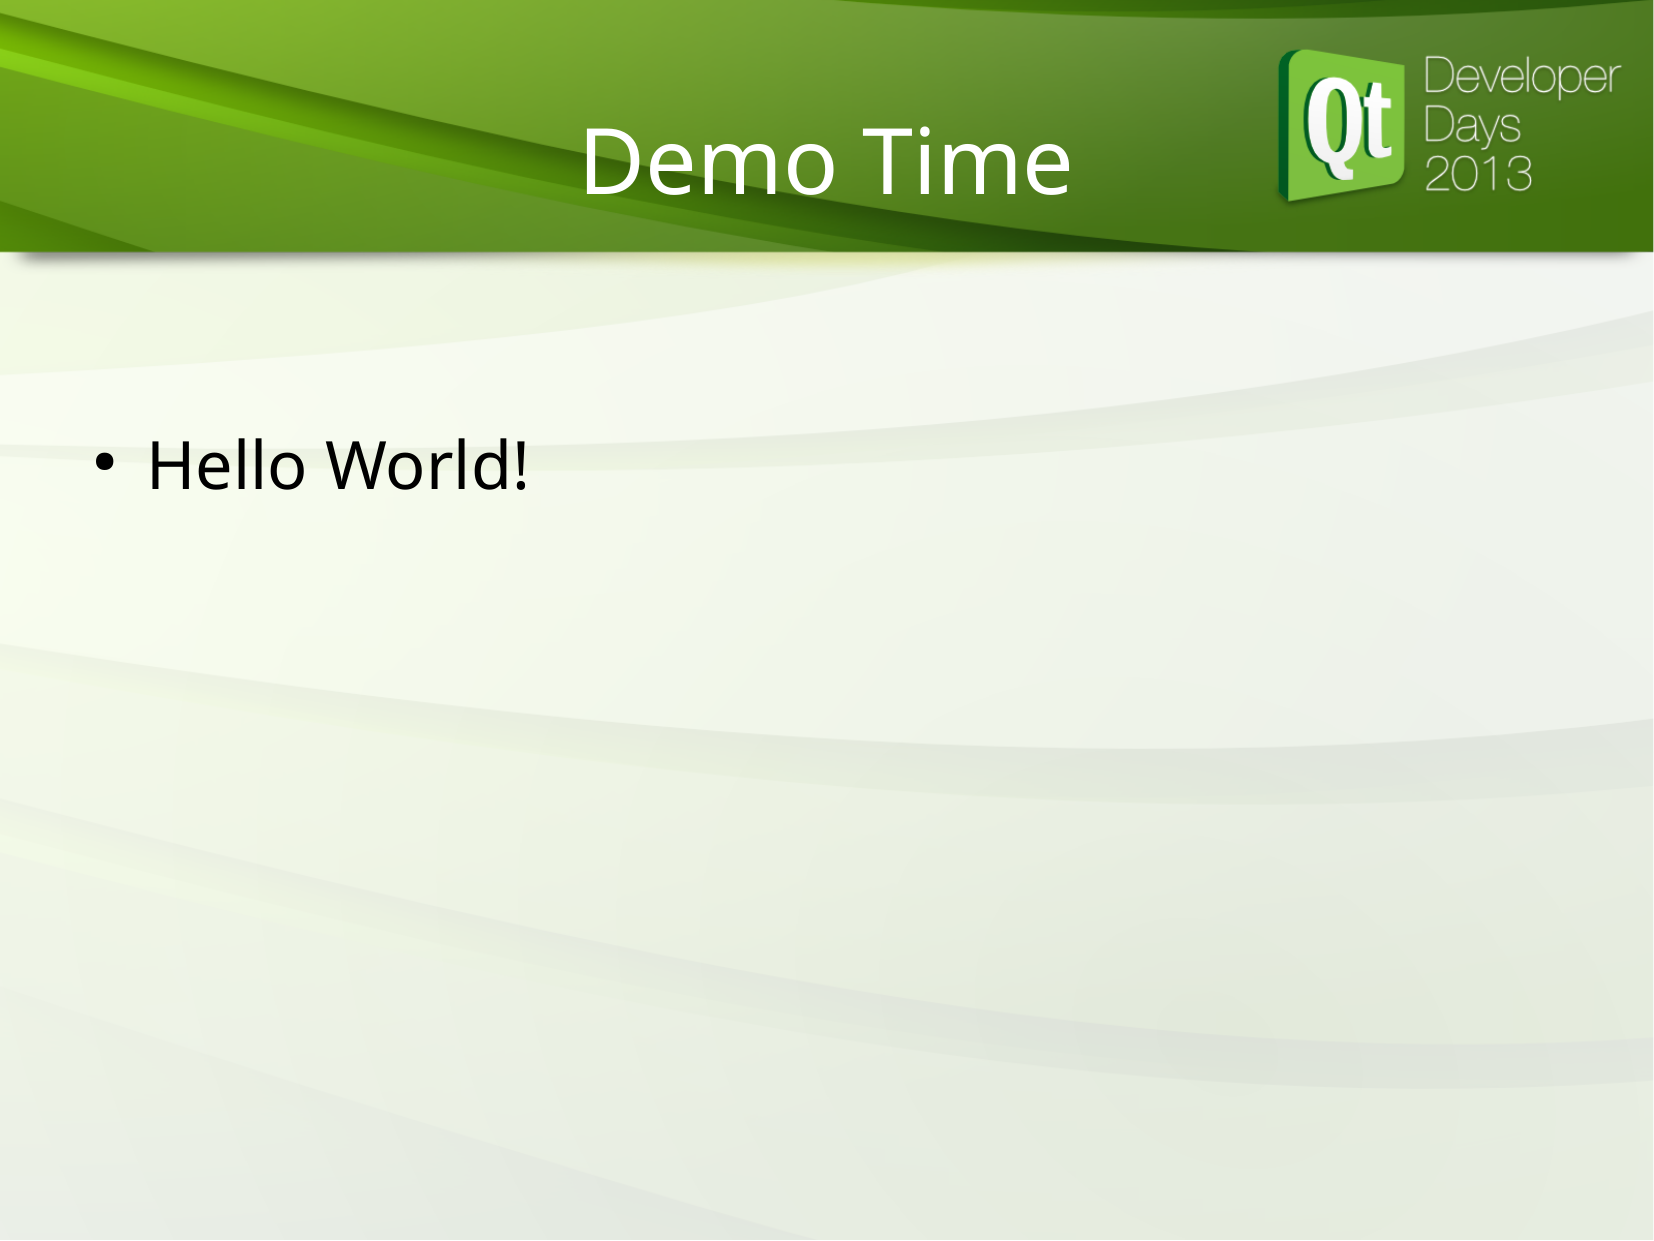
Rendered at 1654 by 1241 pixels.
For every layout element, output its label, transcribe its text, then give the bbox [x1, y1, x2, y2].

list Hello World! [75, 297, 1576, 1201]
title Demo Time [82, 55, 1571, 263]
picture [0, 0, 1654, 1240]
